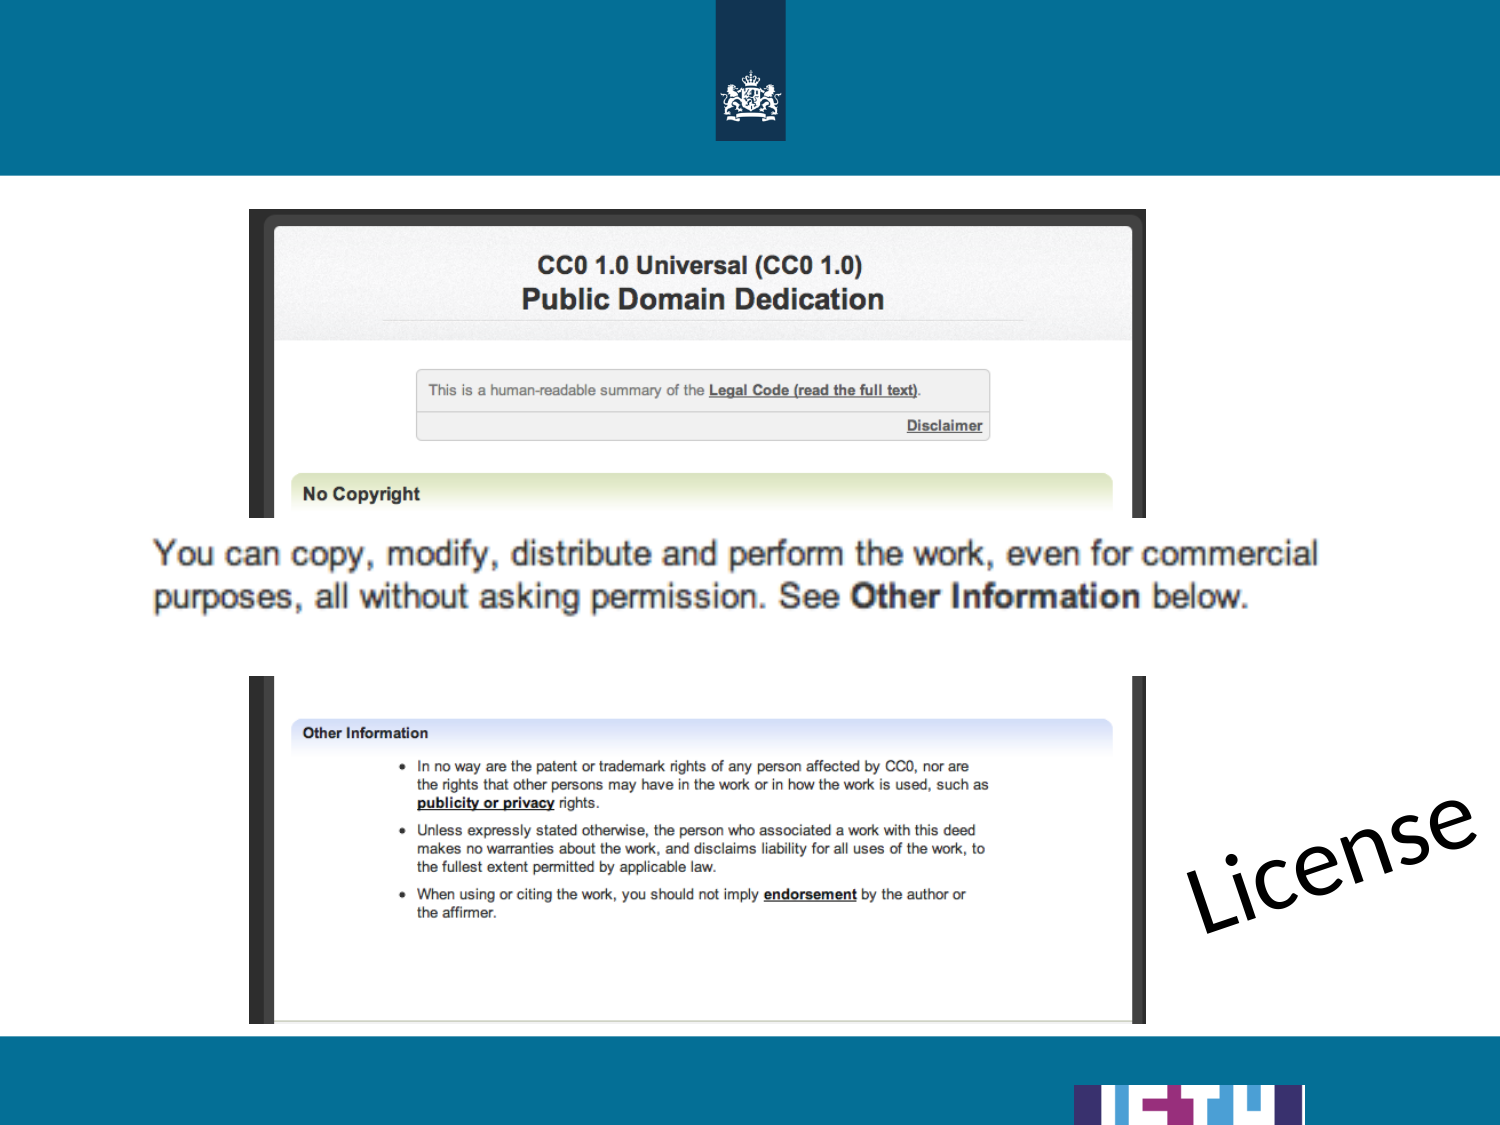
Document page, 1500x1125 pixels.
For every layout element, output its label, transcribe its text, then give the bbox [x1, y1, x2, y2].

text_box License [1161, 737, 1499, 964]
picture [1075, 1086, 1304, 1125]
picture [125, 209, 1394, 1024]
picture [717, 0, 785, 140]
